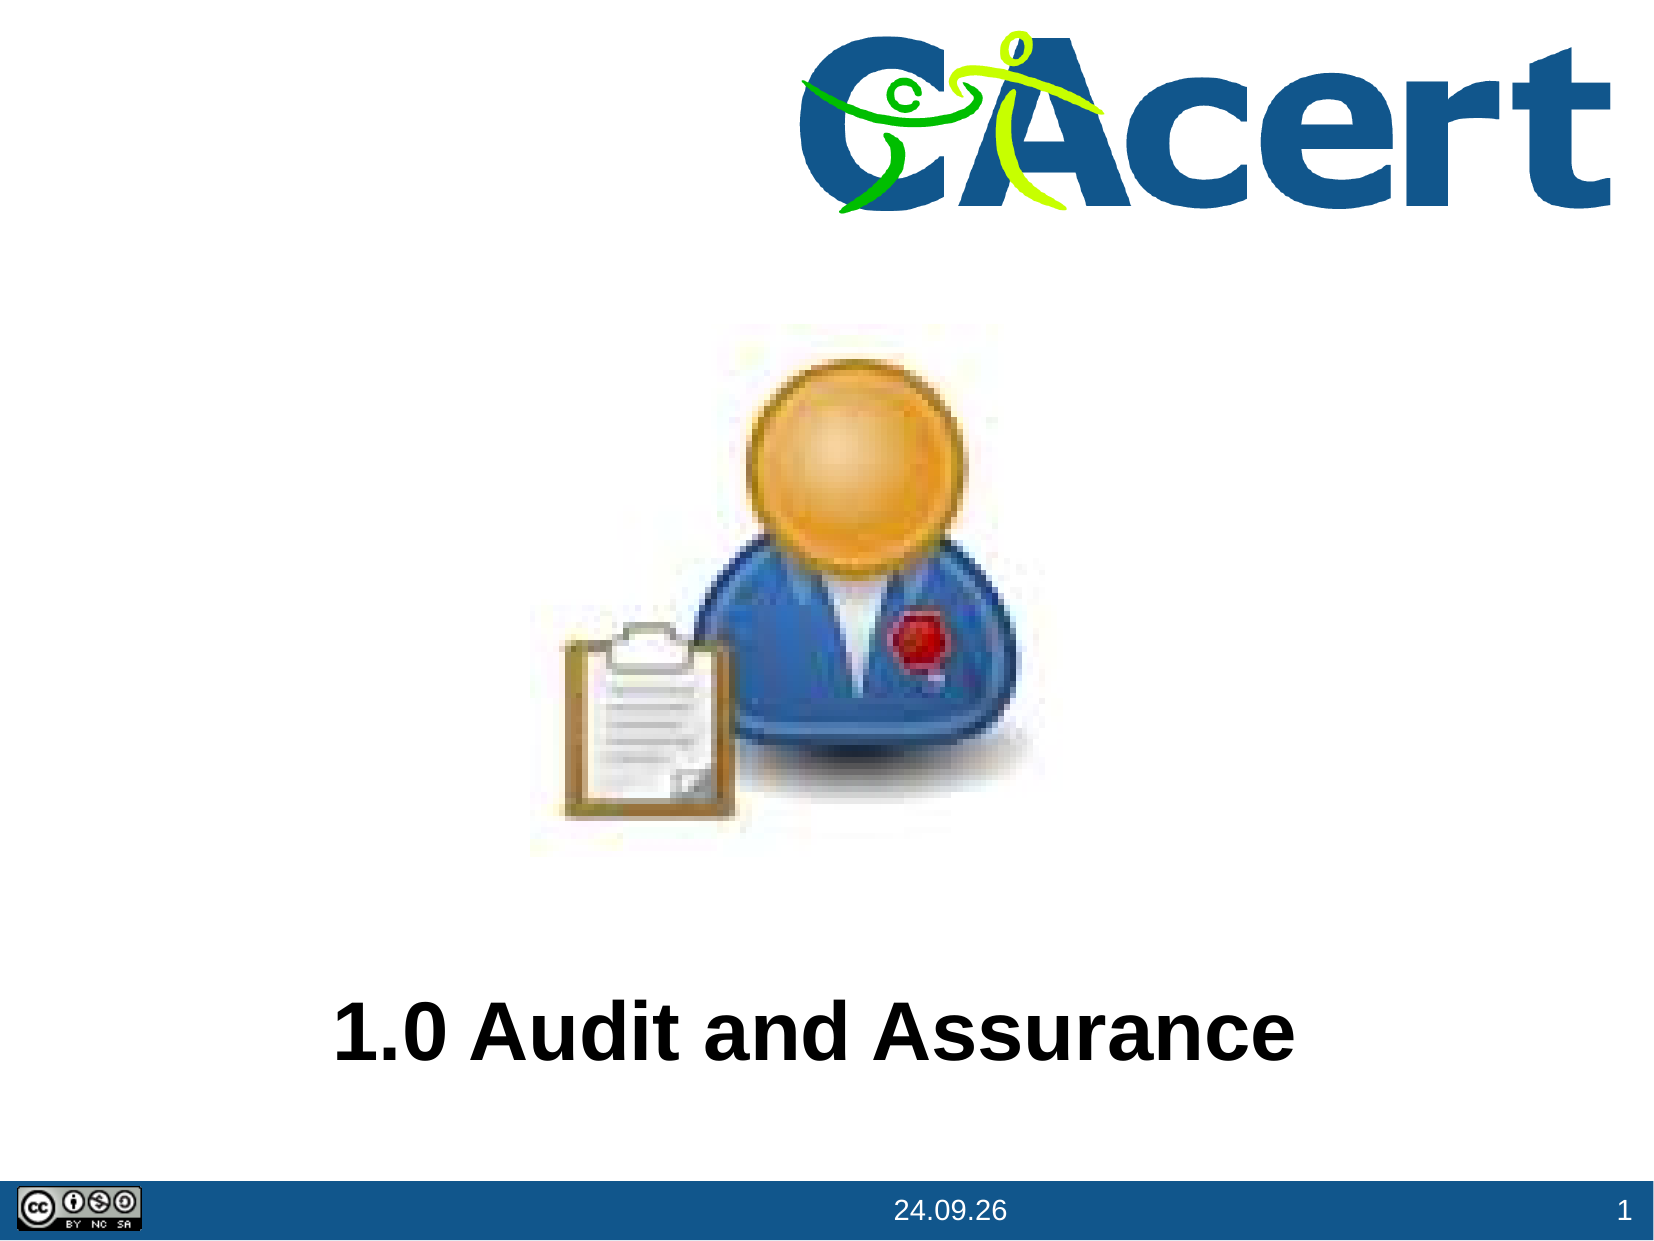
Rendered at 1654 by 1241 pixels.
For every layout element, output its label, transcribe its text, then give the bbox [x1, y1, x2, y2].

picture [797, 27, 1613, 215]
picture [530, 324, 1063, 857]
picture [17, 1186, 142, 1231]
title 1.0 Audit and Assurance [70, 941, 1560, 1123]
